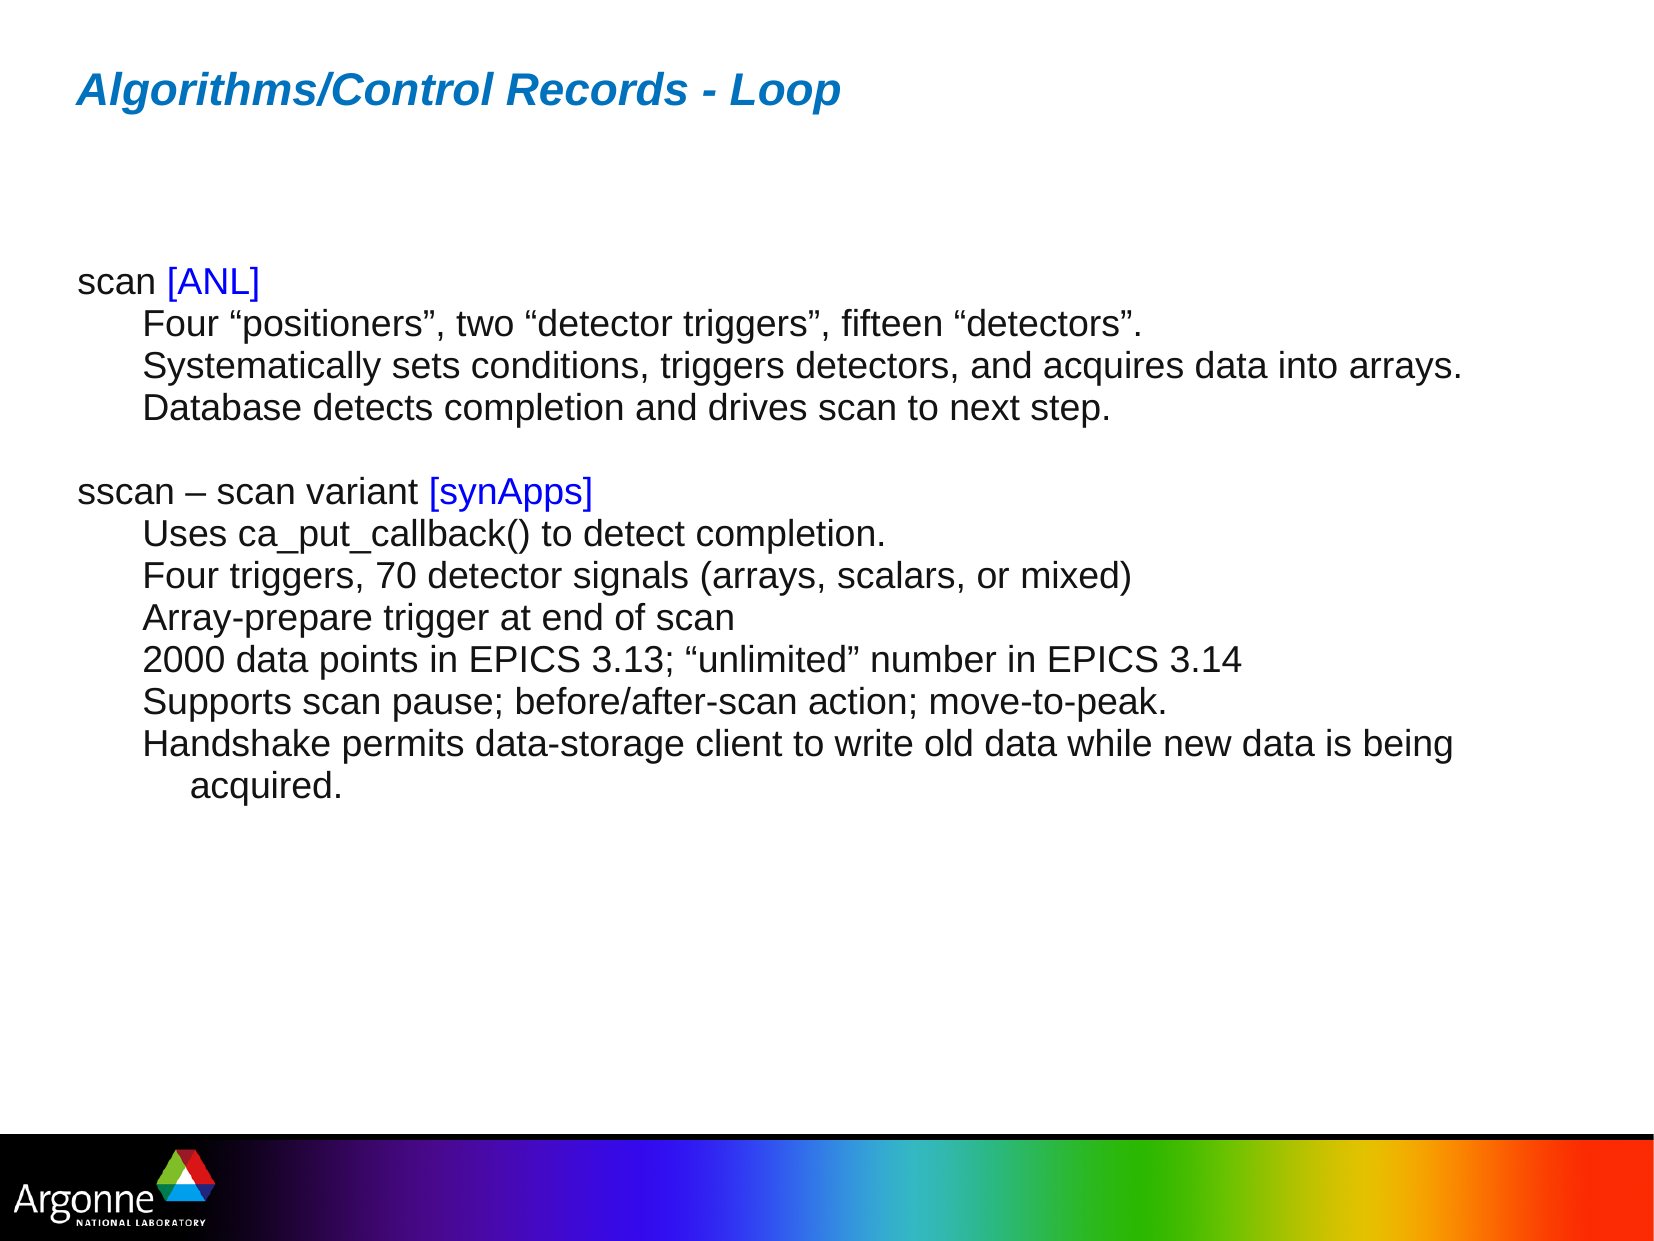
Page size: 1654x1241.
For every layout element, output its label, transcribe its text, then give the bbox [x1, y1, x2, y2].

picture [0, 1134, 1654, 1241]
title Algorithms/Control Records - Loop [61, 45, 1500, 123]
list scan [ANL] Four “positioners”, two “detector triggers”, fifteen “detectors”. Systematically sets conditions, triggers detectors, and acquires data into arrays. Database detects completion and drives scan to next step. sscan – scan variant [synApps] Uses ca_put_callback() to detect completion. Four triggers, 70 detector signals (arrays, scalars, or mixed) Array-prepare trigger at end of scan 2000 data points in EPICS 3.13; “unlimited” number in EPICS 3.14 Supports scan pause; before/after-scan action; move-to-peak. Handshake permits data-storage client to write old data while new data is being acquired. [62, 253, 1498, 1049]
